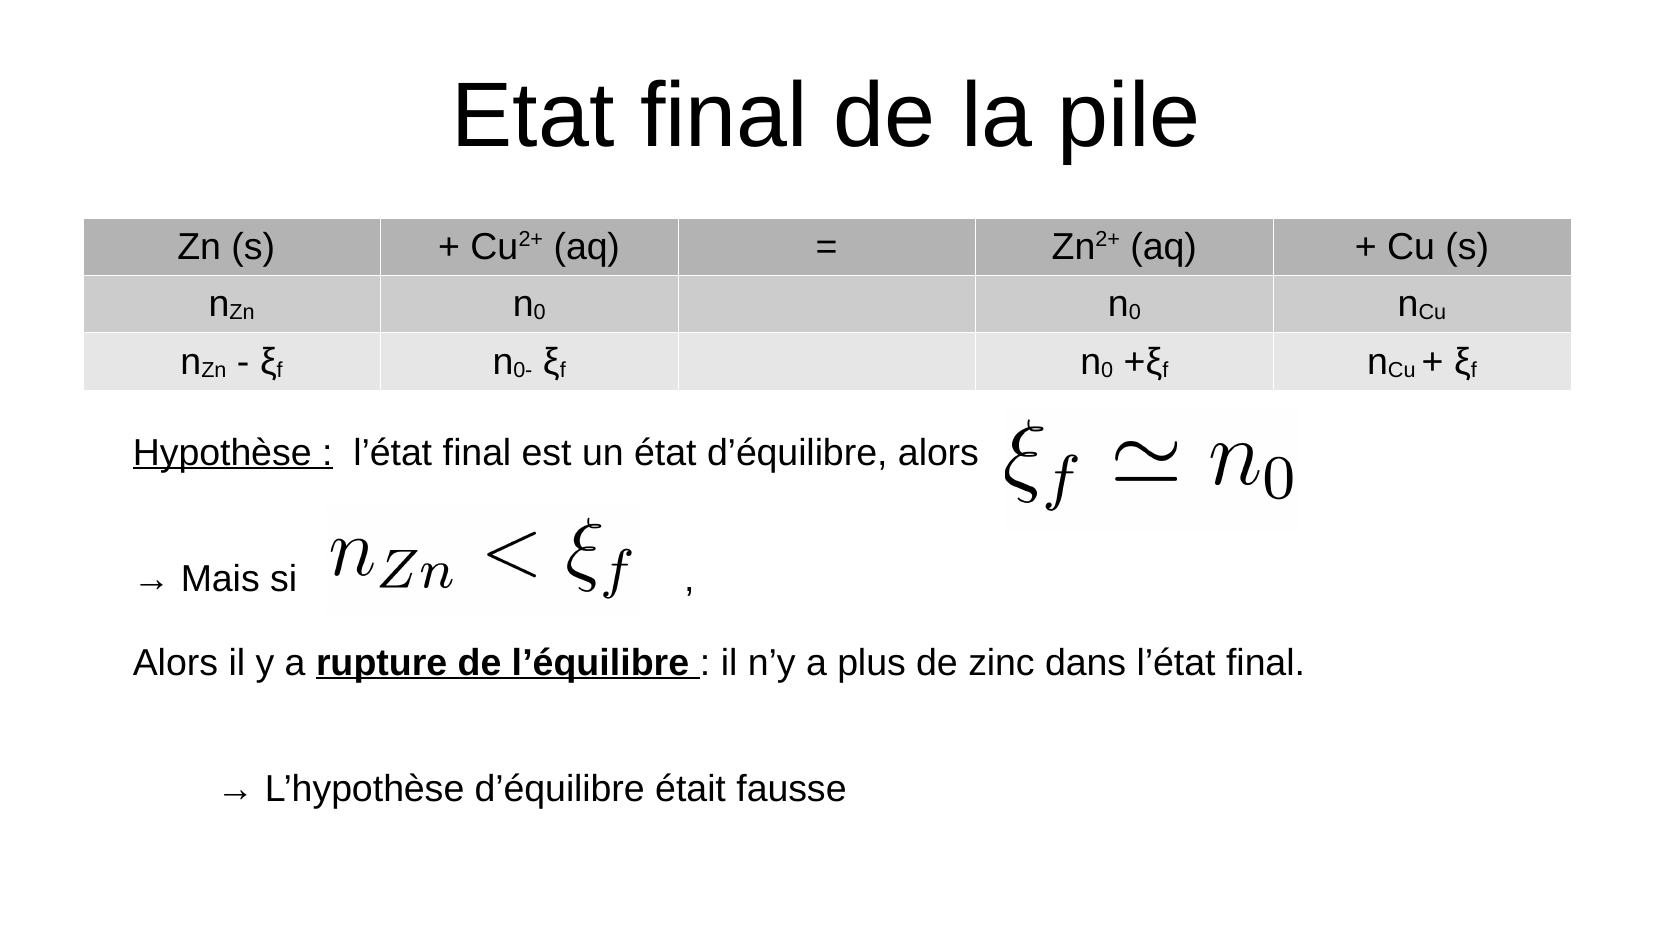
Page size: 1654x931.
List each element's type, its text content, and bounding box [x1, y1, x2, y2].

table_cell nZn - ξf [84, 333, 380, 390]
table_header + Cu (s) [1274, 219, 1571, 275]
table_cell nCu [1274, 276, 1571, 332]
table_cell n0 [381, 276, 678, 332]
table_header Zn2+ (aq) [976, 219, 1273, 275]
table_cell [679, 333, 975, 390]
table_cell nZn [84, 276, 380, 332]
picture [324, 504, 644, 621]
table_header + Cu2+ (aq) [381, 219, 678, 275]
table_cell n0 +ξf [976, 333, 1273, 390]
table_cell [679, 276, 975, 332]
picture [1005, 406, 1300, 532]
table_header Zn (s) [84, 219, 380, 275]
text_box Hypothèse : l’état final est un état d’équilibre, alors → Mais si , Alors il y a rupture de l’équilibre : il n’y a plus de zinc dans l’état final. → L’hypothèse d’équilibre était fausse [118, 472, 1595, 768]
table_cell n0- ξf [381, 333, 678, 390]
table_cell nCu + ξf [1274, 333, 1571, 390]
table_cell n0 [976, 276, 1273, 332]
table_header = [679, 219, 975, 275]
list [73, 217, 1562, 414]
title Etat final de la pile [82, 37, 1571, 193]
